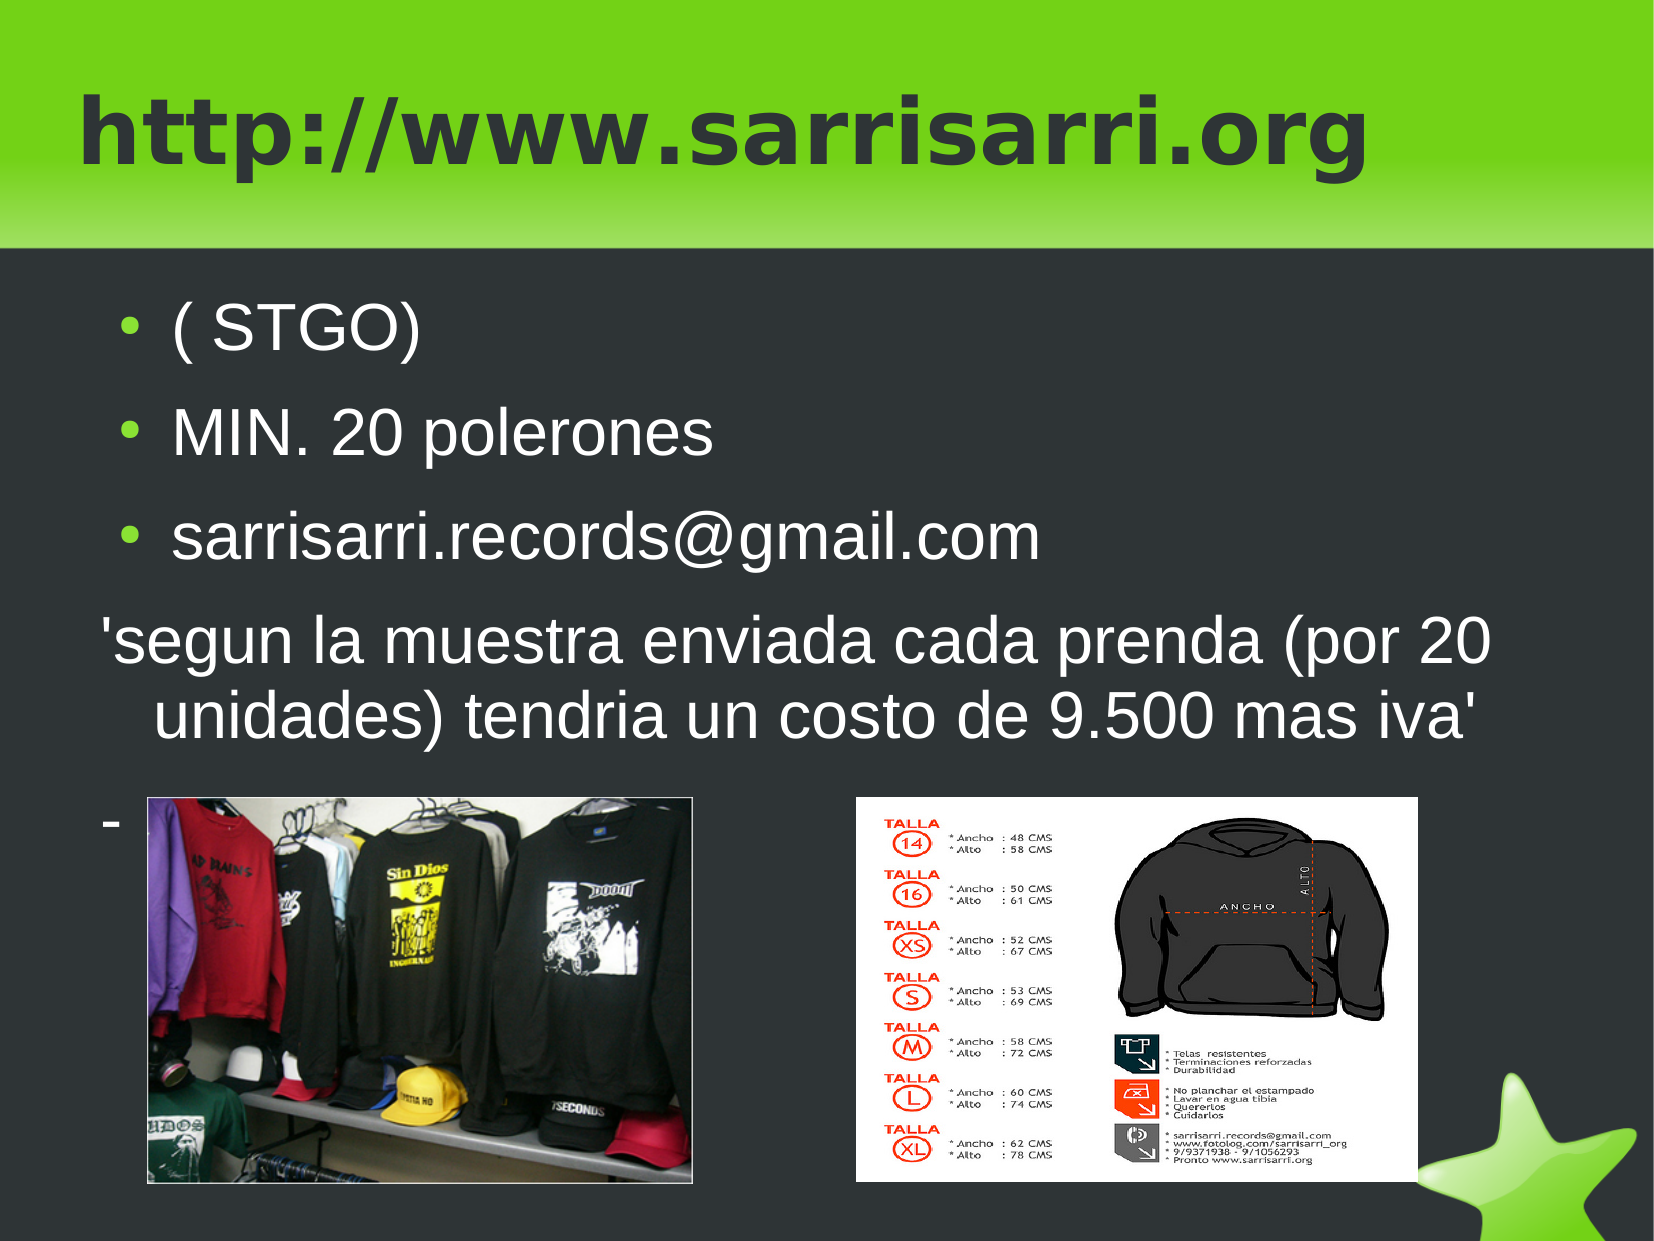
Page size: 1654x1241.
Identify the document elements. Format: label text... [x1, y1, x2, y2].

title http://www.sarrisarri.org [76, 36, 1565, 229]
picture [0, 0, 1654, 1241]
list ( STGO) MIN. 20 polerones sarrisarri.records@gmail.com 'segun la muestra enviada cada prenda (por 20 unidades) tendria un costo de 9.500 mas iva' - [82, 290, 1571, 1094]
